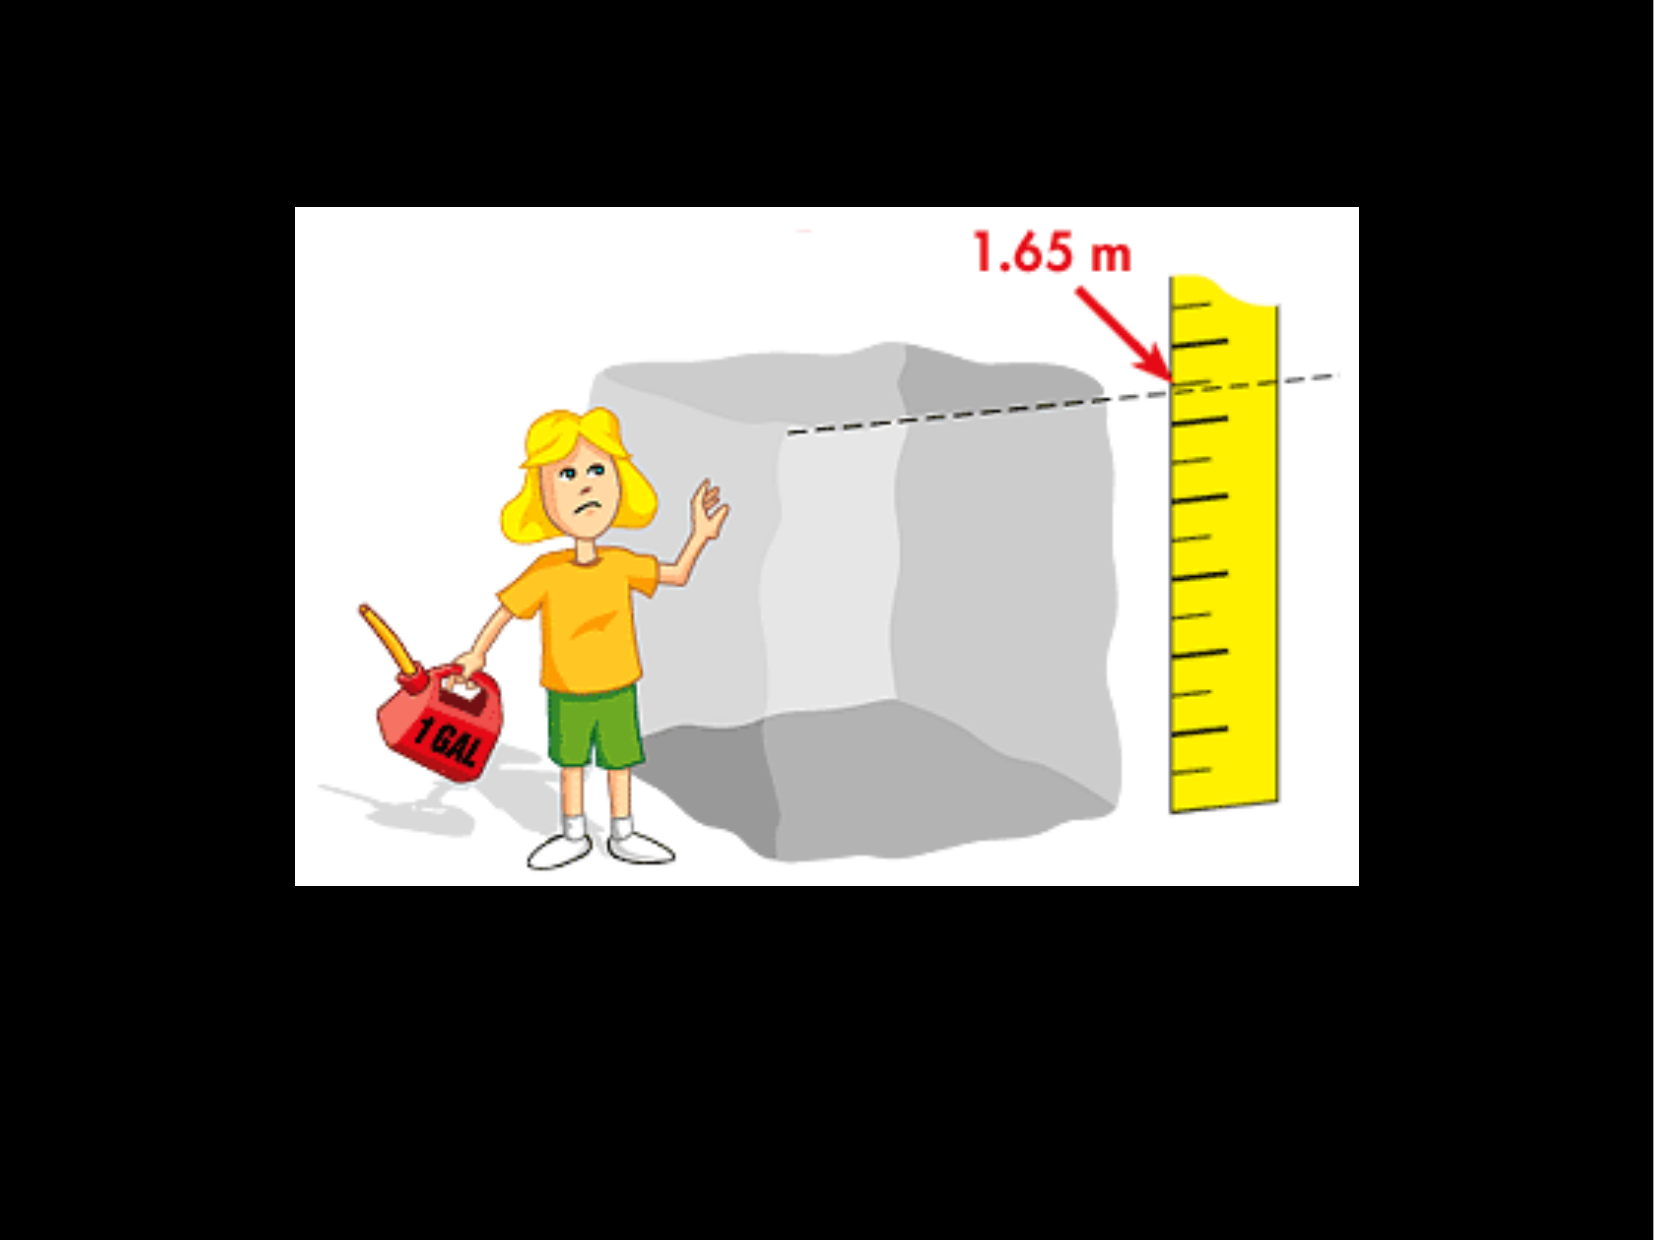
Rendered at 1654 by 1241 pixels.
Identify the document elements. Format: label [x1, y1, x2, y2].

picture [295, 207, 1359, 886]
